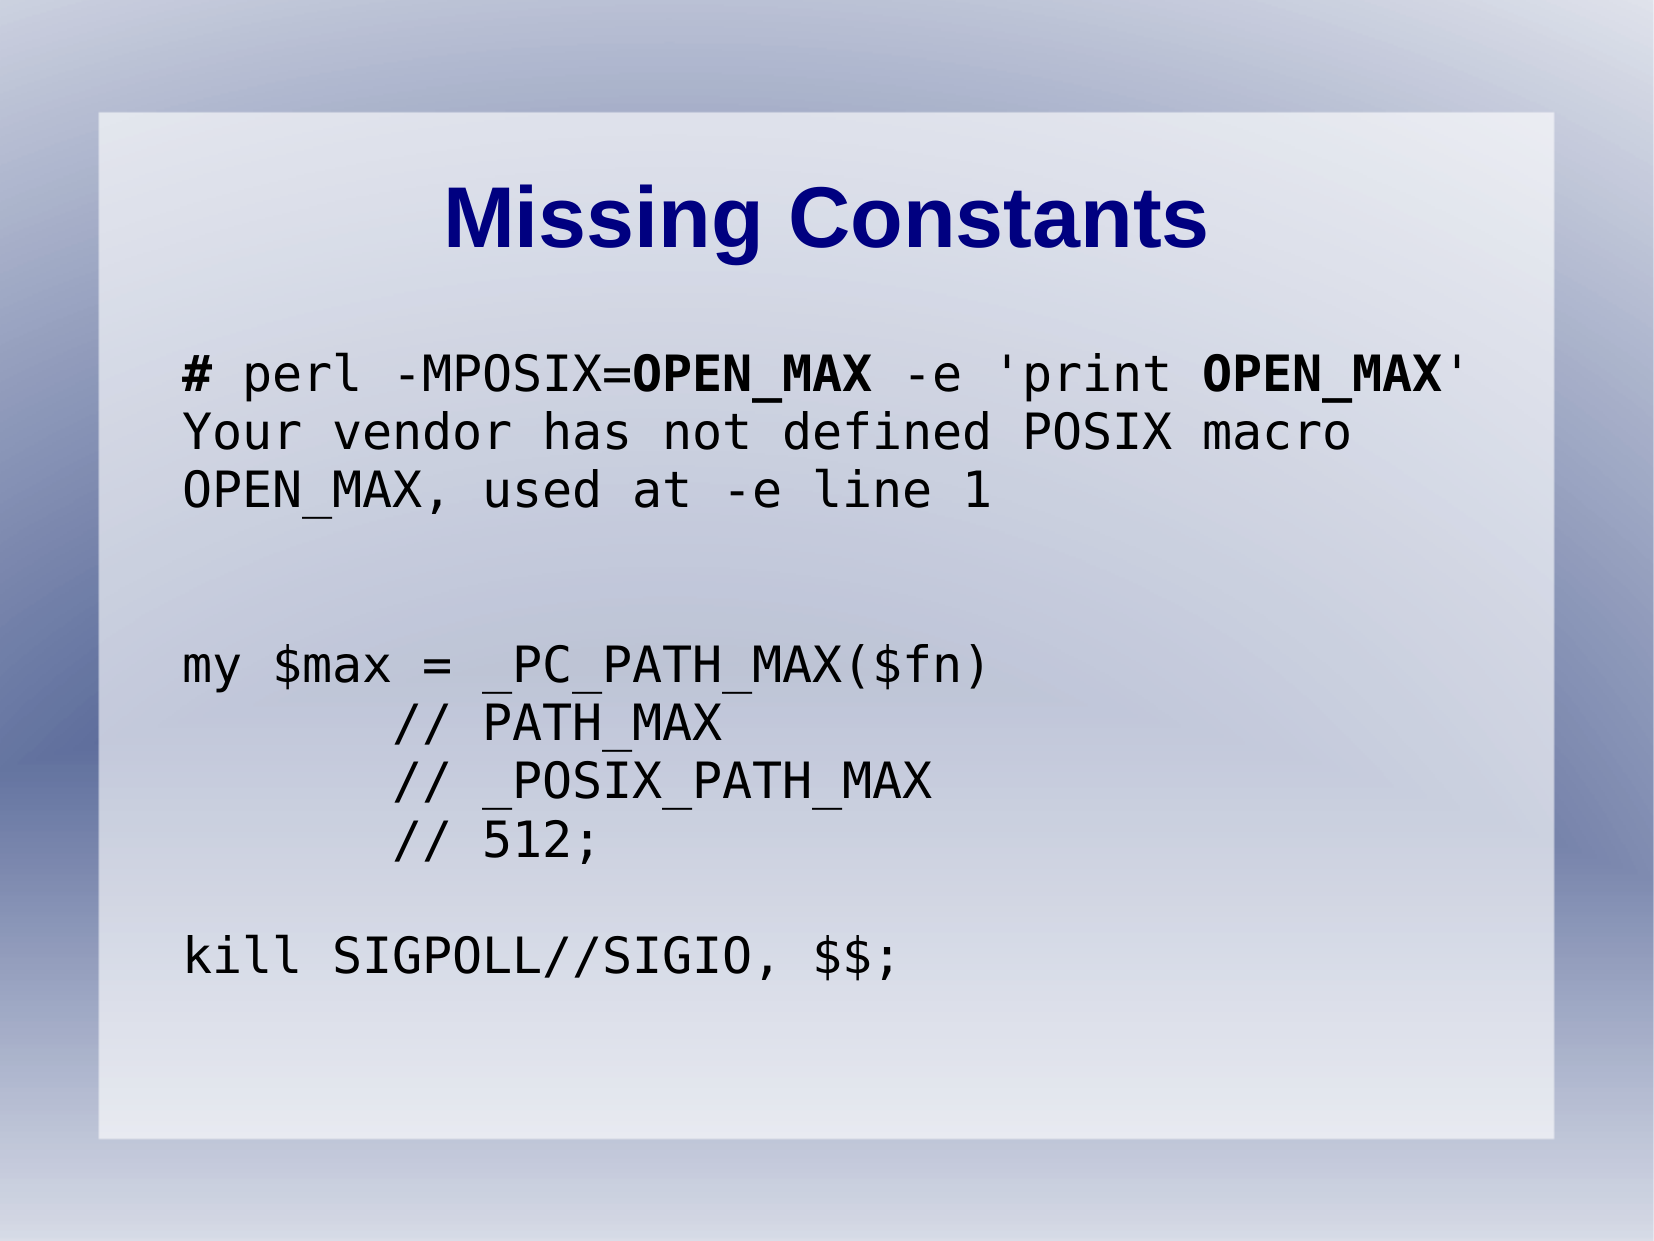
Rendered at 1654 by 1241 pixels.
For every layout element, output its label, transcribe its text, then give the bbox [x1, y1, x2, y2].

picture [0, 0, 1654, 1241]
title Missing Constants [118, 114, 1536, 322]
text_box # perl -MPOSIX=OPEN_MAX -e 'print OPEN_MAX' Your vendor has not defined POSIX macro OPEN_MAX, used at -e line 1 my $max = _PC_PATH_MAX($fn) // PATH_MAX // _POSIX_PATH_MAX // 512; kill SIGPOLL//SIGIO, $$; [167, 337, 1488, 993]
